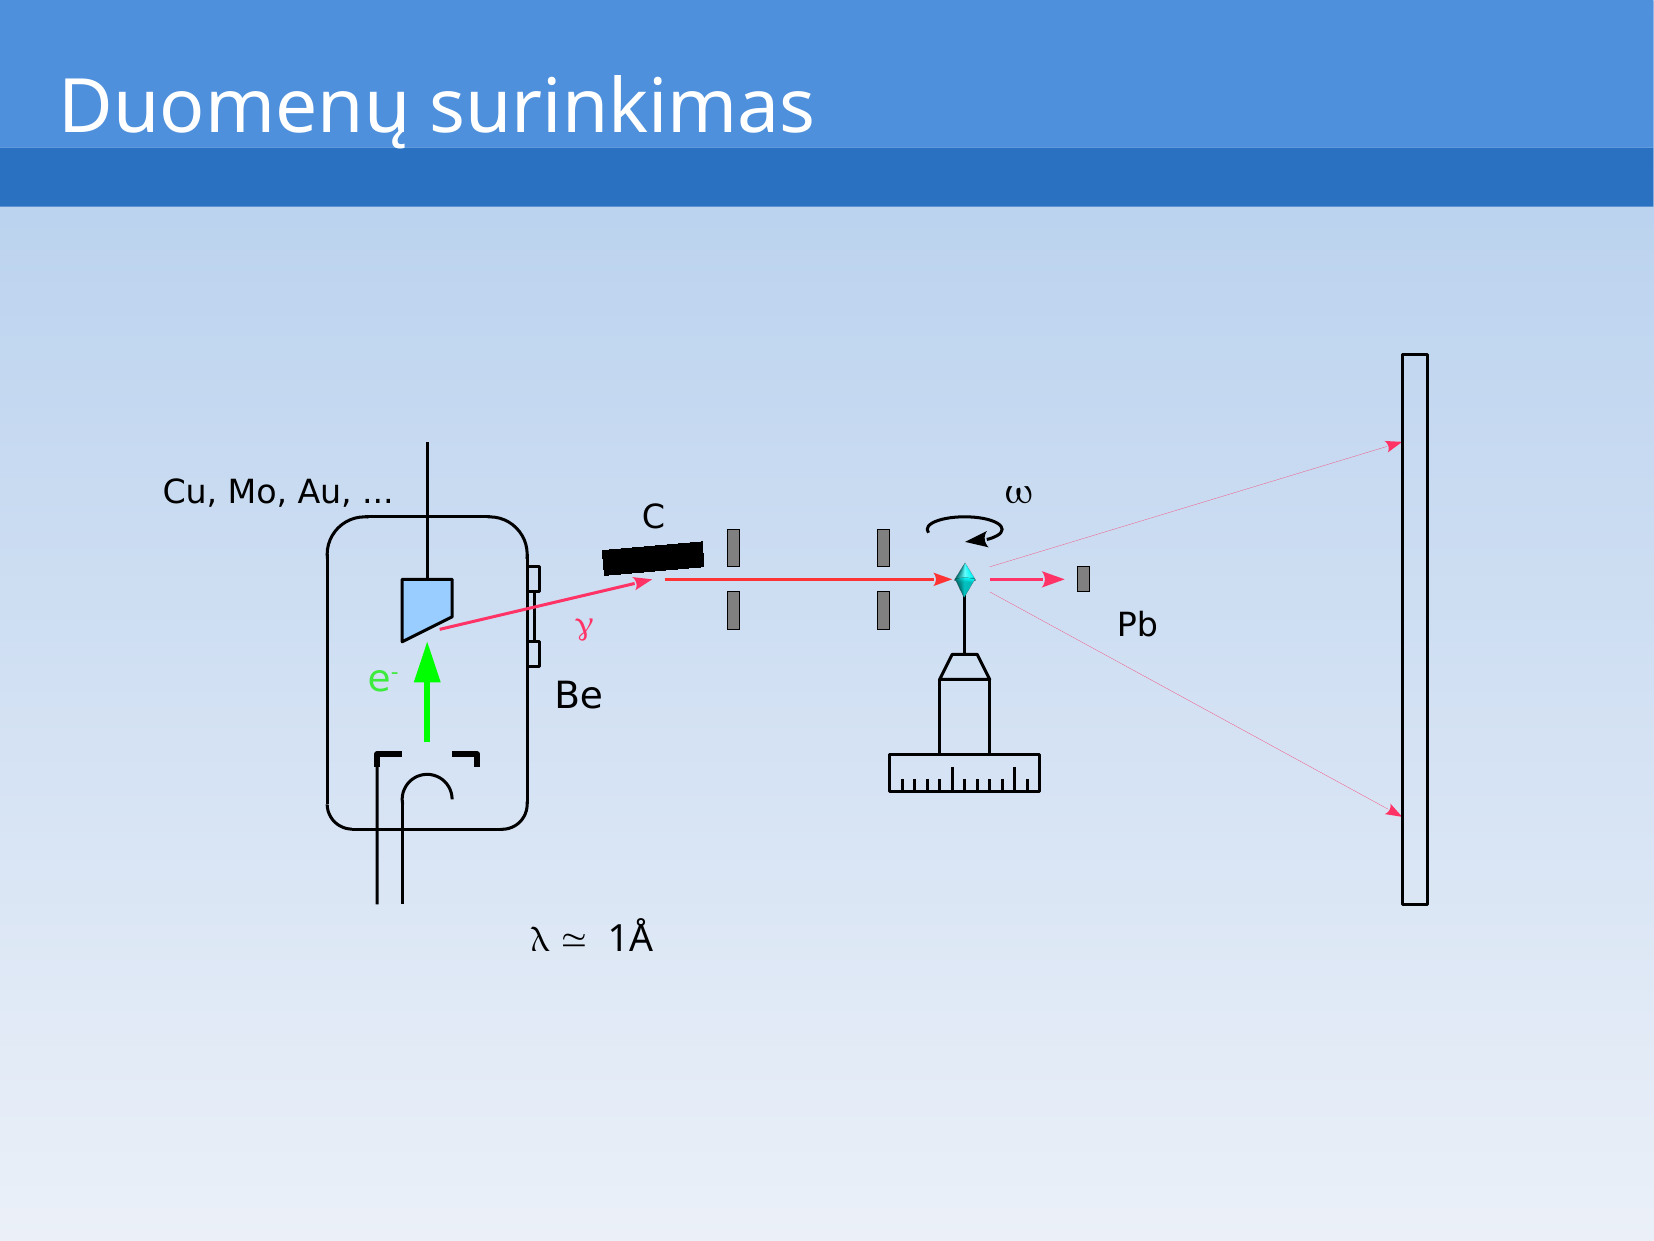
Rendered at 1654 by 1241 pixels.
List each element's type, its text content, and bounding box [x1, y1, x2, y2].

text_box e- [353, 649, 443, 710]
text_box  ≃ 1Å [514, 904, 736, 988]
text_box [727, 591, 740, 630]
title Duomenų surinkimas [59, 29, 1418, 178]
text_box [727, 529, 740, 567]
text_box [602, 541, 704, 576]
text_box Pb [1102, 598, 1211, 652]
text_box [877, 529, 890, 567]
text_box C [627, 490, 680, 545]
text_box  [989, 470, 1028, 532]
text_box Cu, Mo, Au, ... [147, 465, 415, 520]
text_box [877, 592, 890, 629]
text_box [402, 579, 453, 642]
text_box [1077, 567, 1090, 592]
text_box Be [539, 666, 650, 726]
text_box  [564, 604, 590, 661]
